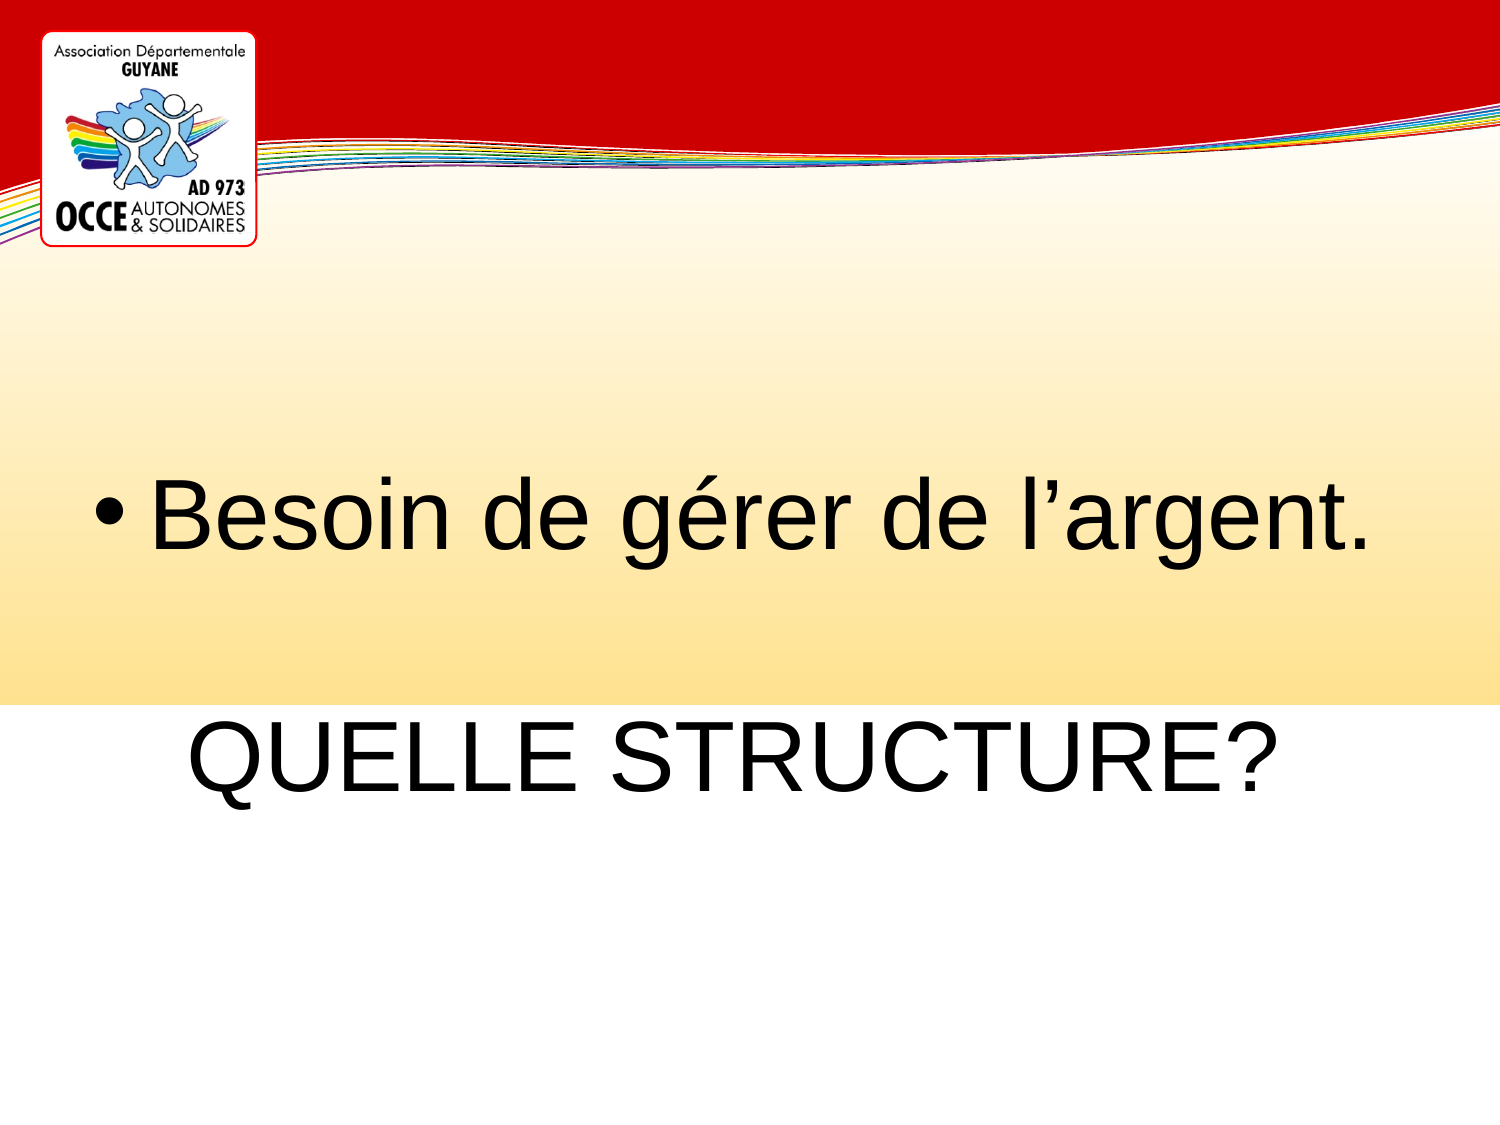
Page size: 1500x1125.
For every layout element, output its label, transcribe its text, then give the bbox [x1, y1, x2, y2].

picture [54, 44, 245, 234]
list Besoin de gérer de l’argent. QUELLE STRUCTURE? [59, 458, 1409, 957]
